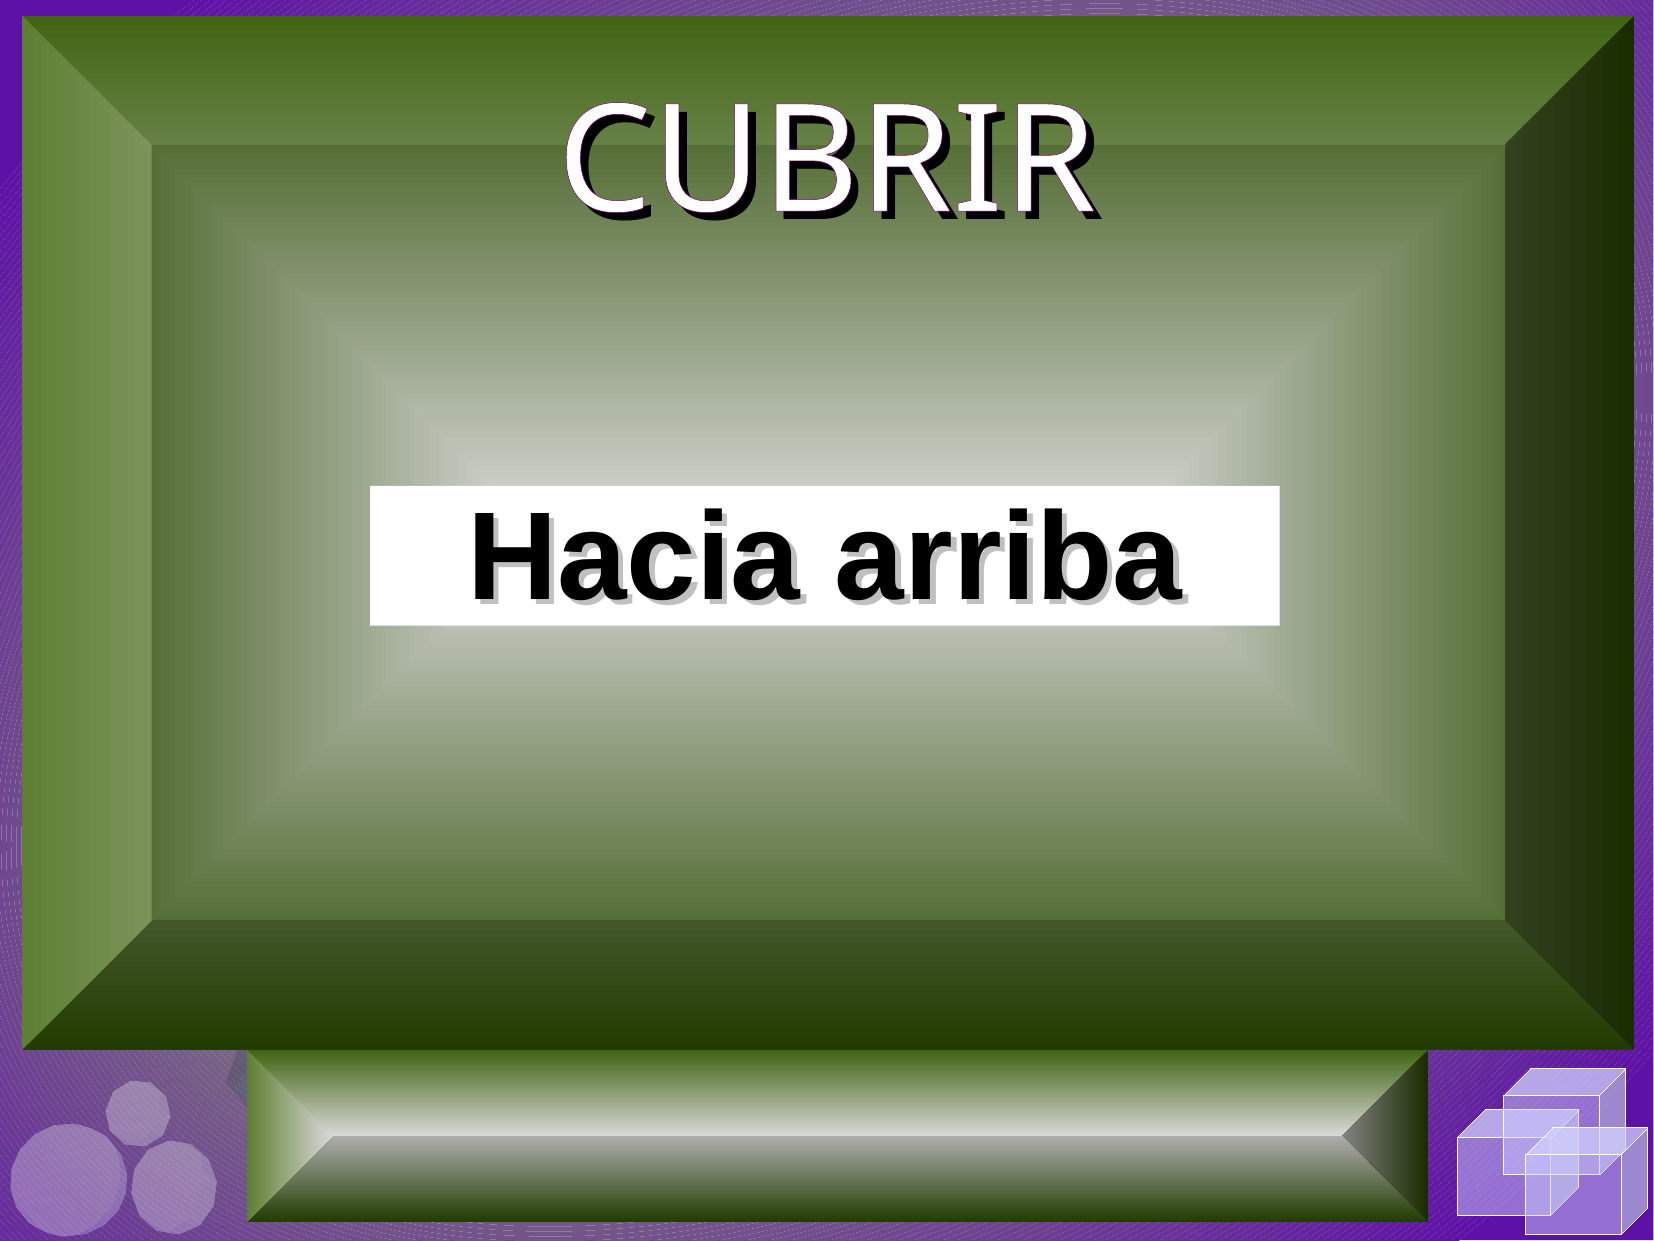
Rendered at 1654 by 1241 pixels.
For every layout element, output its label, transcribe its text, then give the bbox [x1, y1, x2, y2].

title CUBRIR [82, 47, 1571, 259]
text_box [22, 15, 1635, 1223]
title Hacia arriba [370, 485, 1280, 626]
